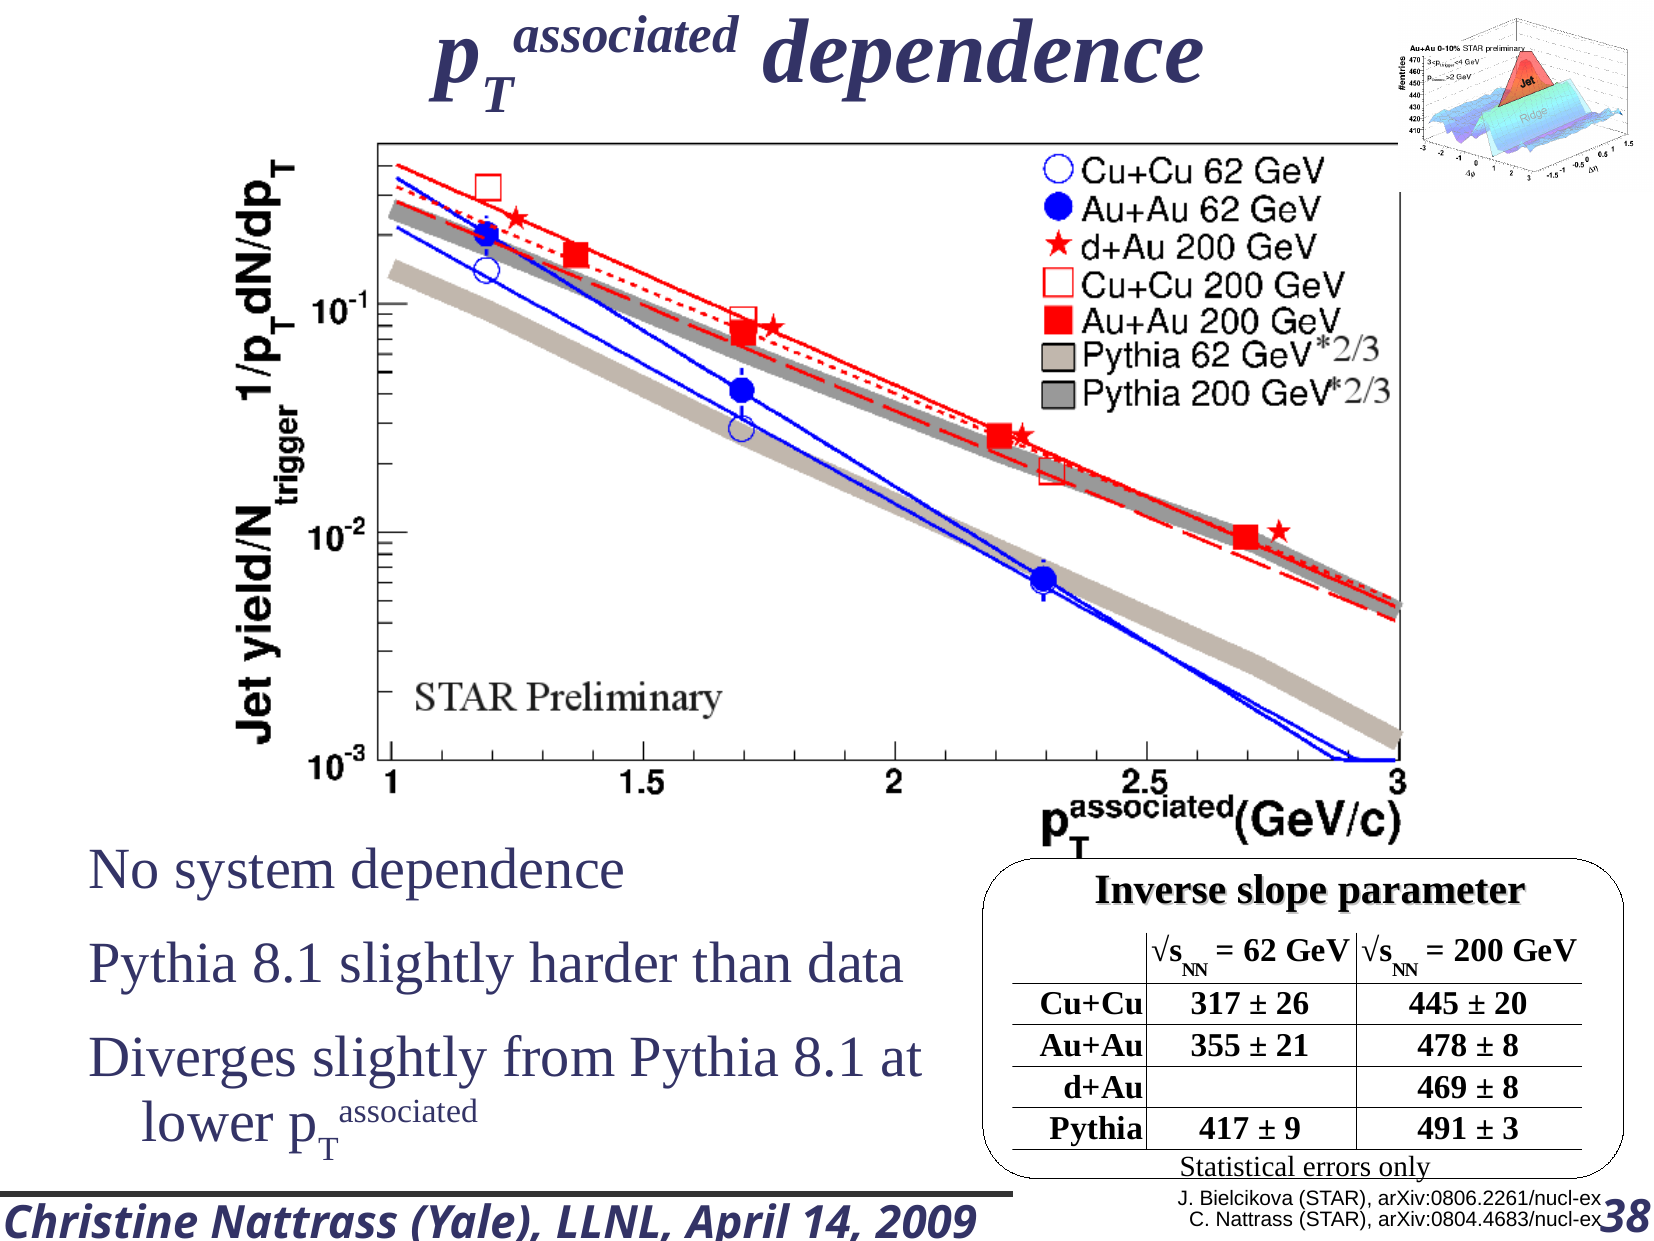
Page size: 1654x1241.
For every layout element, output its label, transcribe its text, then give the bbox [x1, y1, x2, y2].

list No system dependence Pythia 8.1 slightly harder than data Diverges slightly from Pythia 8.1 at lower pTassociated [70, 836, 964, 1236]
chart [1012, 932, 1584, 1142]
title pTassociated dependence [76, 0, 1398, 125]
text_box Inverse slope parameter [1079, 858, 1605, 920]
picture [222, 0, 1654, 887]
text_box J. Bielcikova (STAR), arXiv:0806.2261/nucl-ex C. Nattrass (STAR), arXiv:0804.4683/nucl-ex [1100, 1180, 1617, 1241]
text_box Statistical errors only [986, 1142, 1625, 1190]
